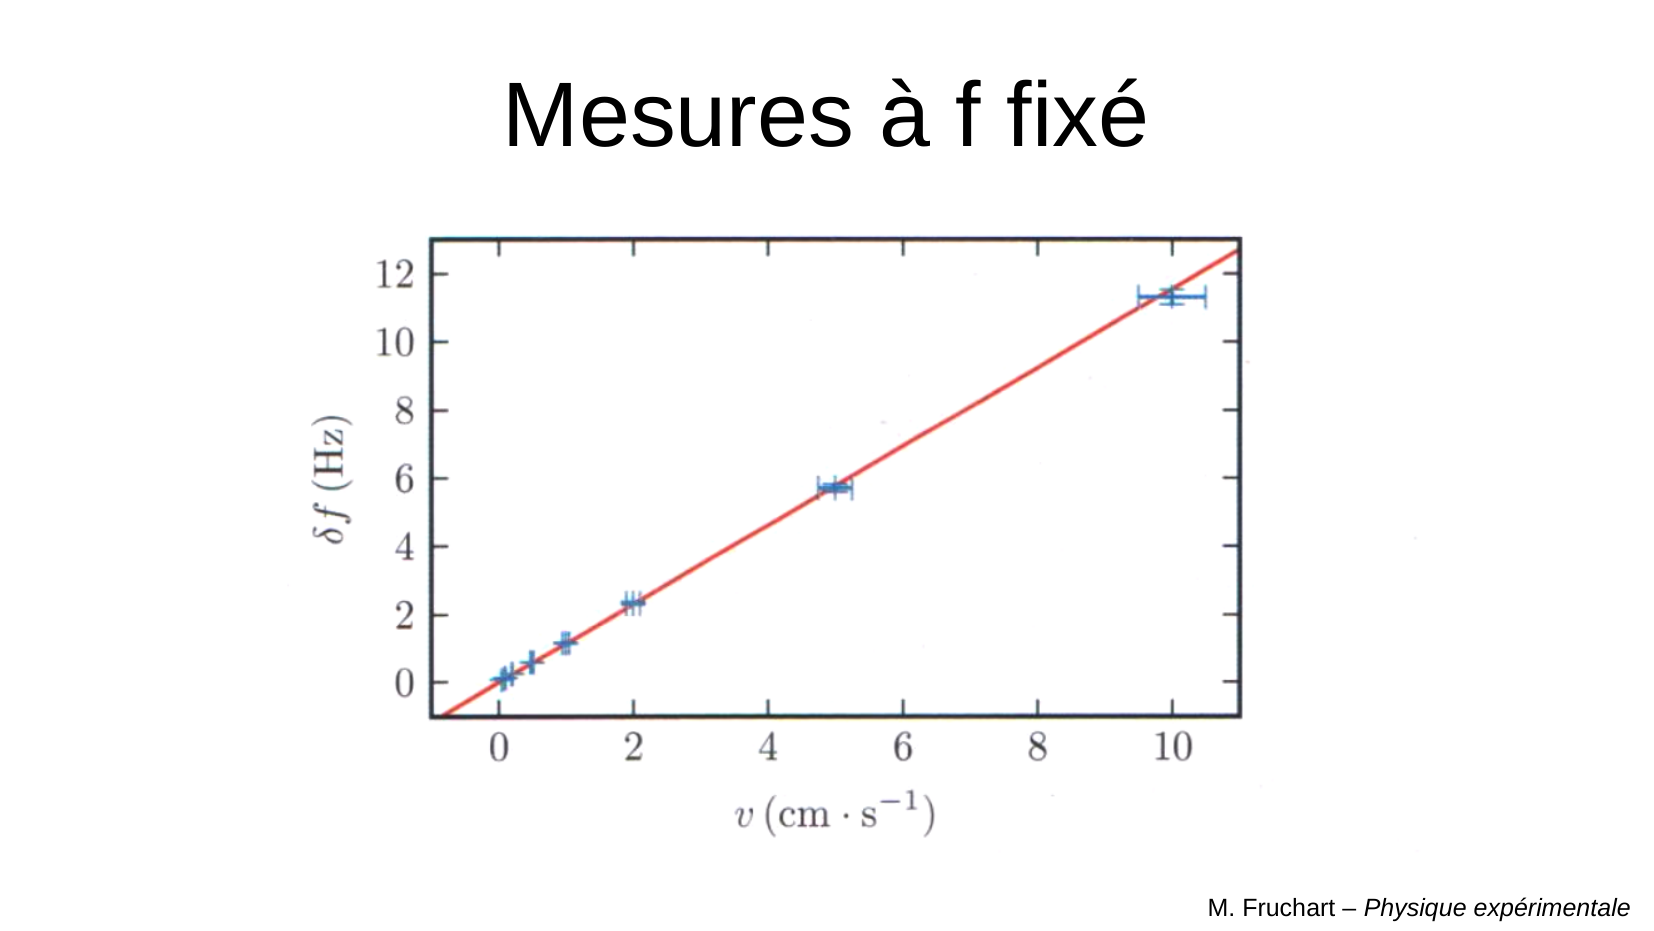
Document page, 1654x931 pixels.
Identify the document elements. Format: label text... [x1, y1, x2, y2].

text_box M. Fruchart – Physique expérimentale [1192, 885, 1647, 929]
picture [240, 192, 1424, 854]
title Mesures à f fixé [82, 37, 1571, 193]
